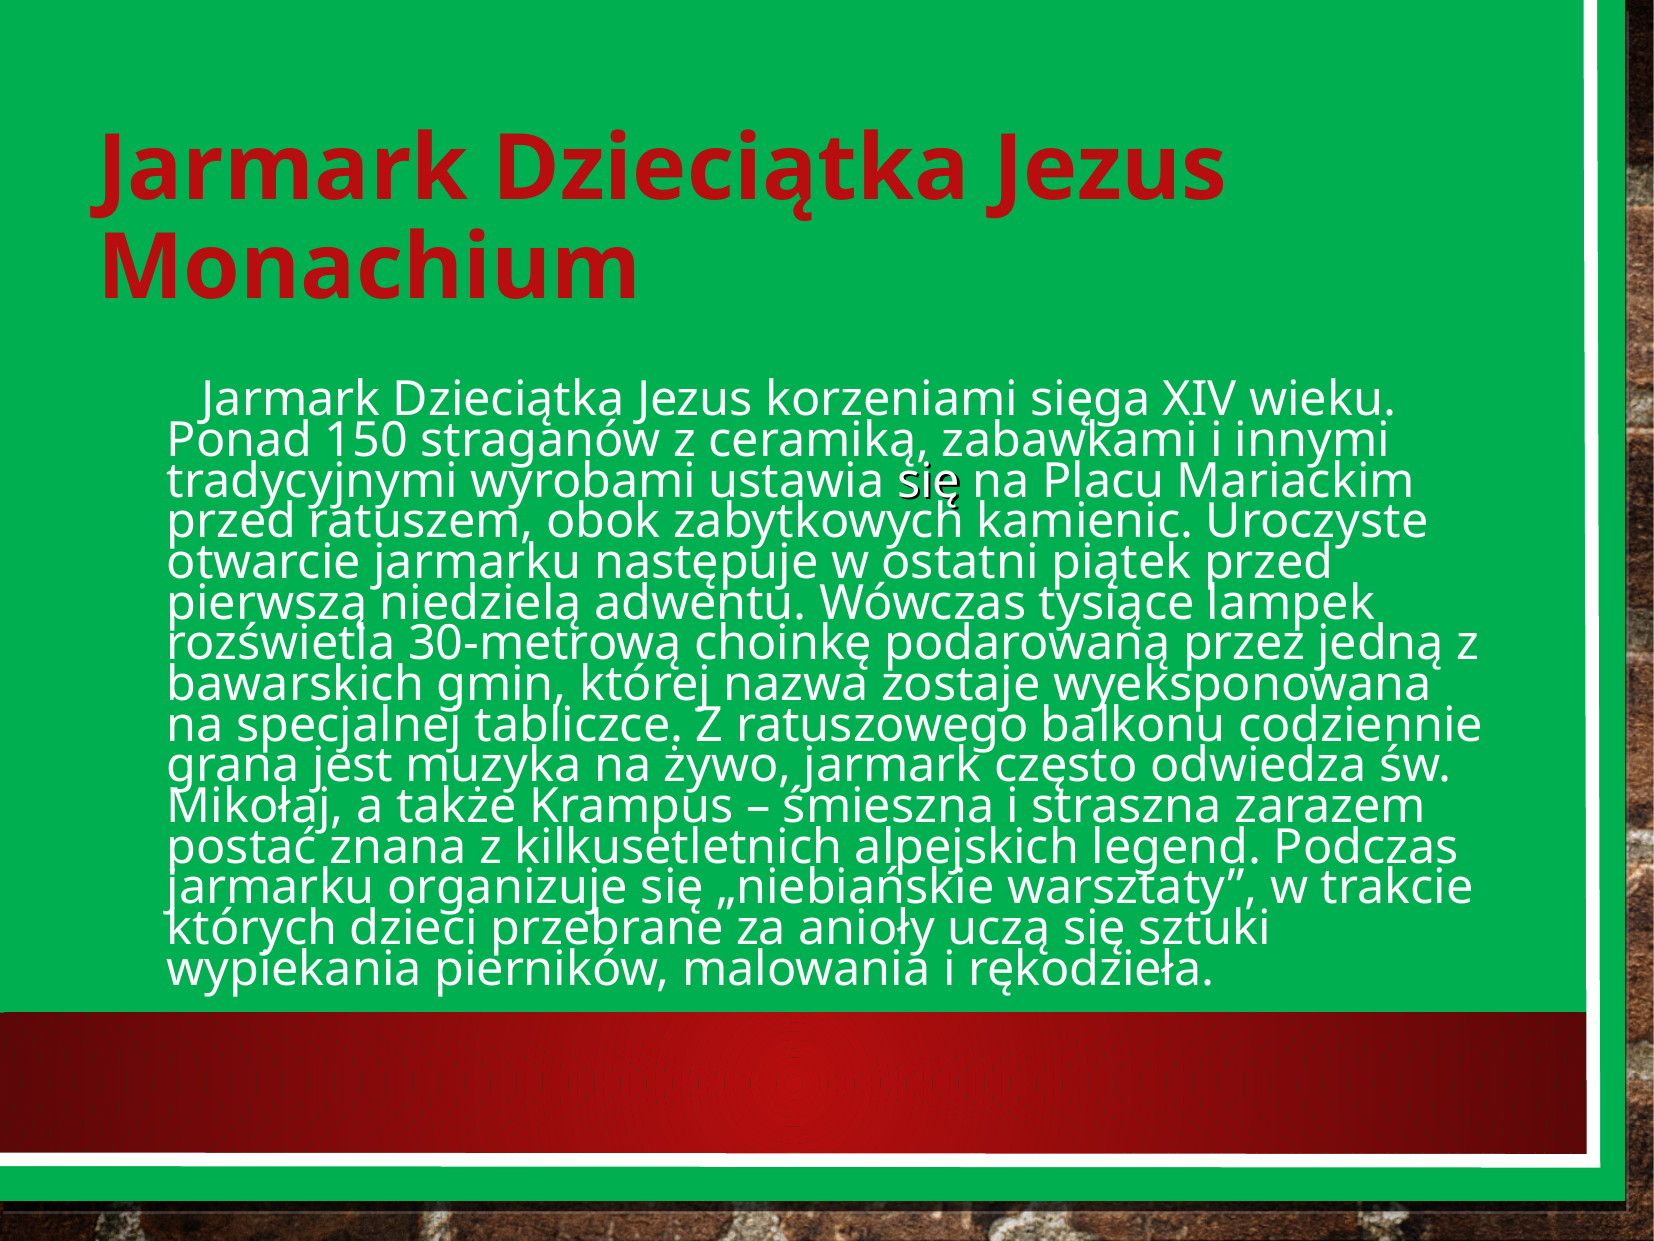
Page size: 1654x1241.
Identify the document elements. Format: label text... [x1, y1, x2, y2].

title Jarmark Dzieciątka Jezus Monachium [82, 112, 1493, 321]
list Jarmark Dzieciątka Jezus korzeniami sięga XIV wieku. Ponad 150 straganów z ceramiką, zabawkami i innymi tradycyjnymi wyrobami ustawia się na Placu Mariackim przed ratuszem, obok zabytkowych kamienic. Uroczyste otwarcie jarmarku następuje w ostatni piątek przed pierwszą niedzielą adwentu. Wówczas tysiące lampek rozświetla 30-metrową choinkę podarowaną przez jedną z bawarskich gmin, której nazwa zostaje wyeksponowana na specjalnej tabliczce. Z ratuszowego balkonu codziennie grana jest muzyka na żywo, jarmark często odwiedza św. Mikołaj, a także Krampus – śmieszna i straszna zarazem postać znana z kilkusetletnich alpejskich legend. Podczas jarmarku organizuje się „niebiańskie warsztaty”, w trakcie których dzieci przebrane za anioły uczą się sztuki wypiekania pierników, malowania i rękodzieła. [71, 353, 1504, 1024]
